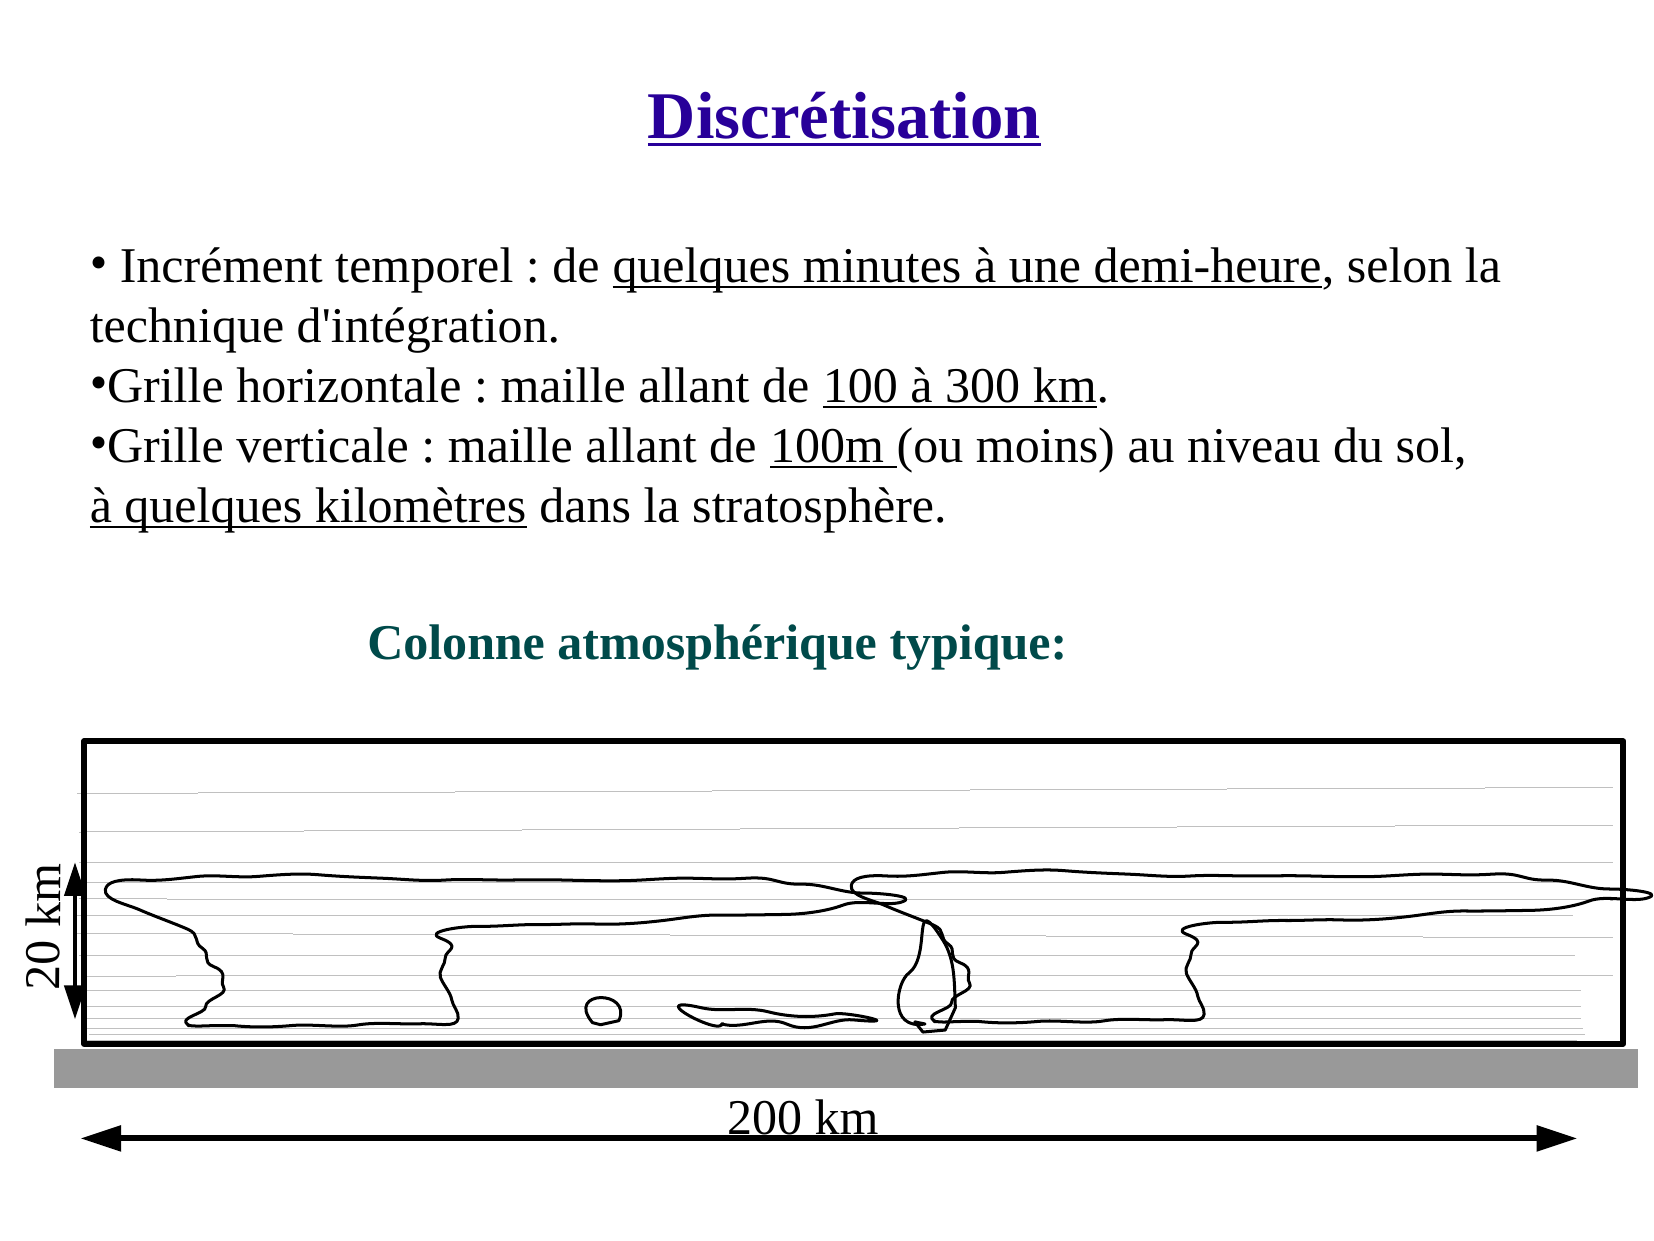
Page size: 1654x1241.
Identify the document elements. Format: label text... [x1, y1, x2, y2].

text_box [54, 1049, 1638, 1088]
text_box 20 km [2, 848, 79, 1006]
text_box 200 km [712, 1077, 894, 1153]
text_box Colonne atmosphérique typique: [352, 601, 1083, 677]
text_box Discrétisation [633, 64, 1163, 160]
text_box Incrément temporel : de quelques minutes à une demi-heure, selon la technique d'intégration. Grille horizontale : maille allant de 100 à 300 km. Grille verticale : maille allant de 100m (ou moins) au niveau du sol, à quelques kilomètres dans la stratosphère. [75, 225, 1529, 540]
